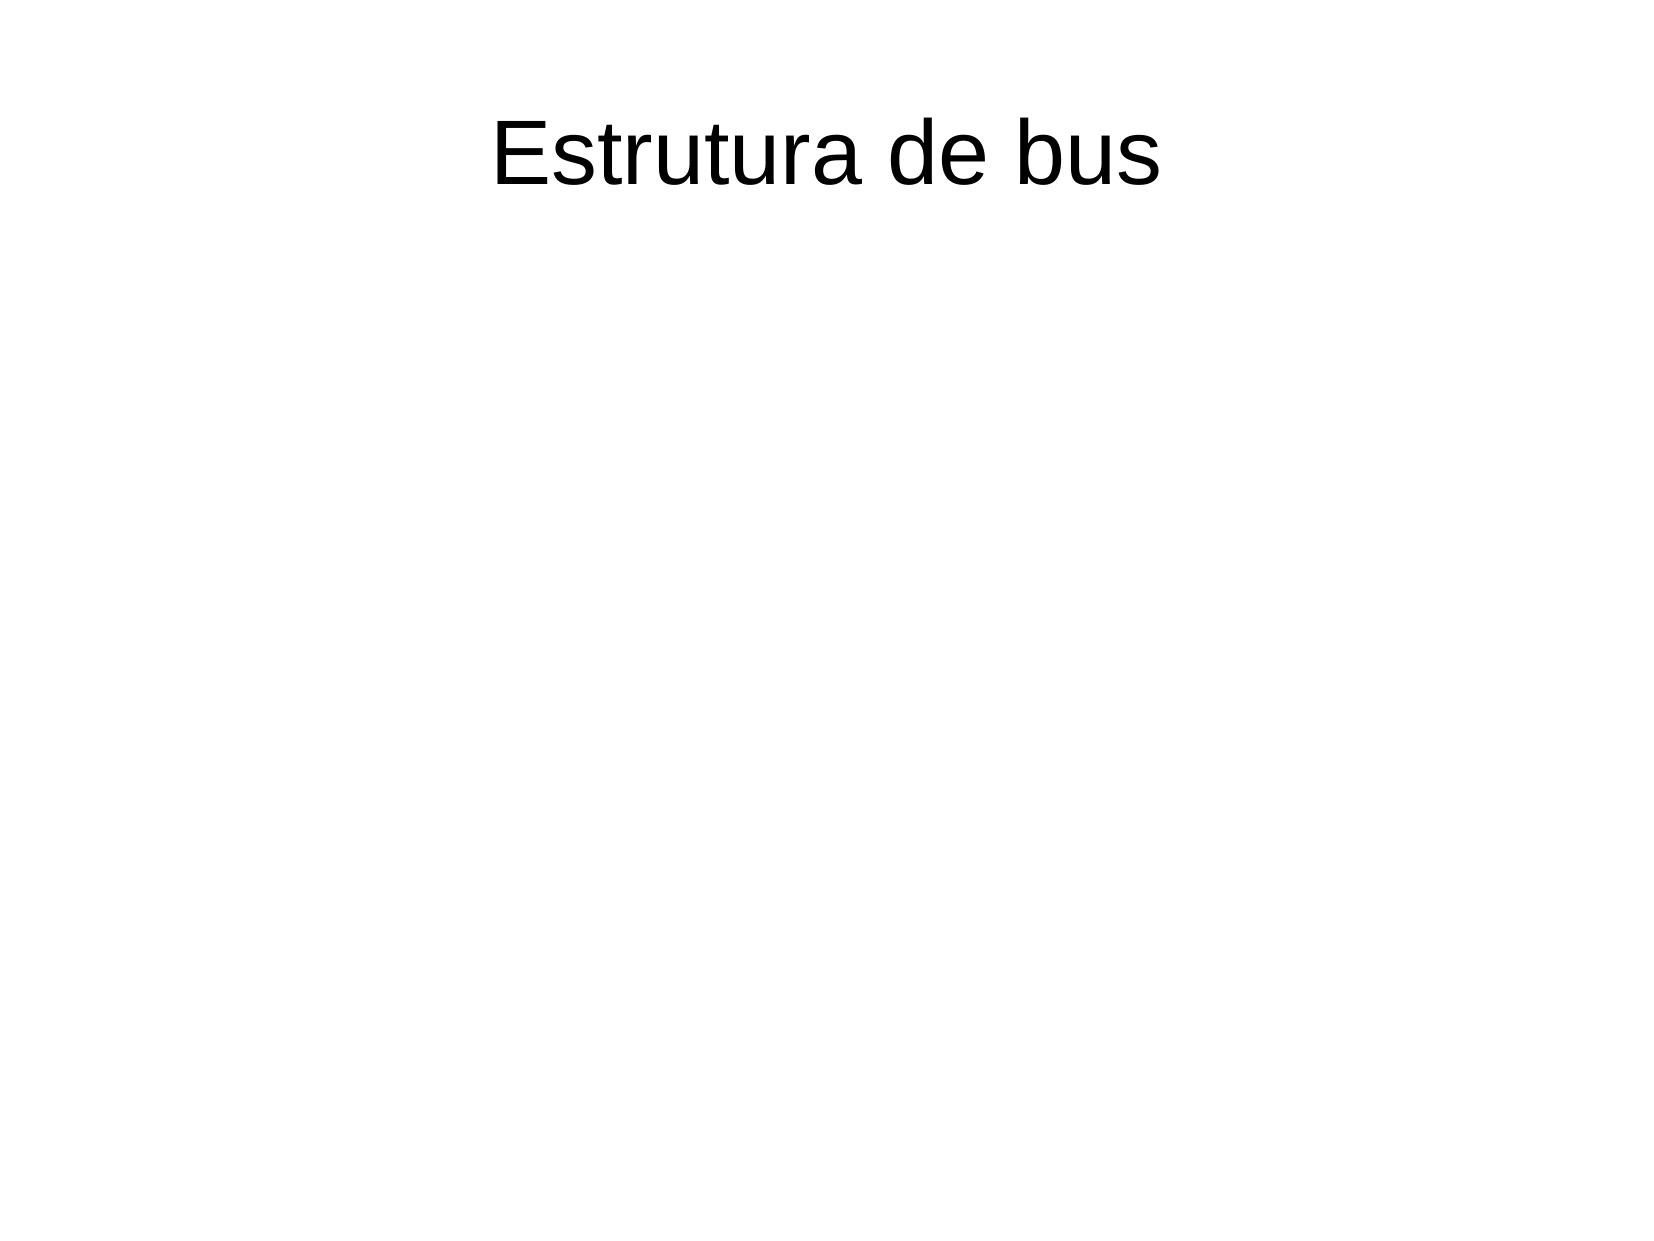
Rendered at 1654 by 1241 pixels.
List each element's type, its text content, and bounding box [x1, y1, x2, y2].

title Estrutura de bus [82, 49, 1571, 257]
